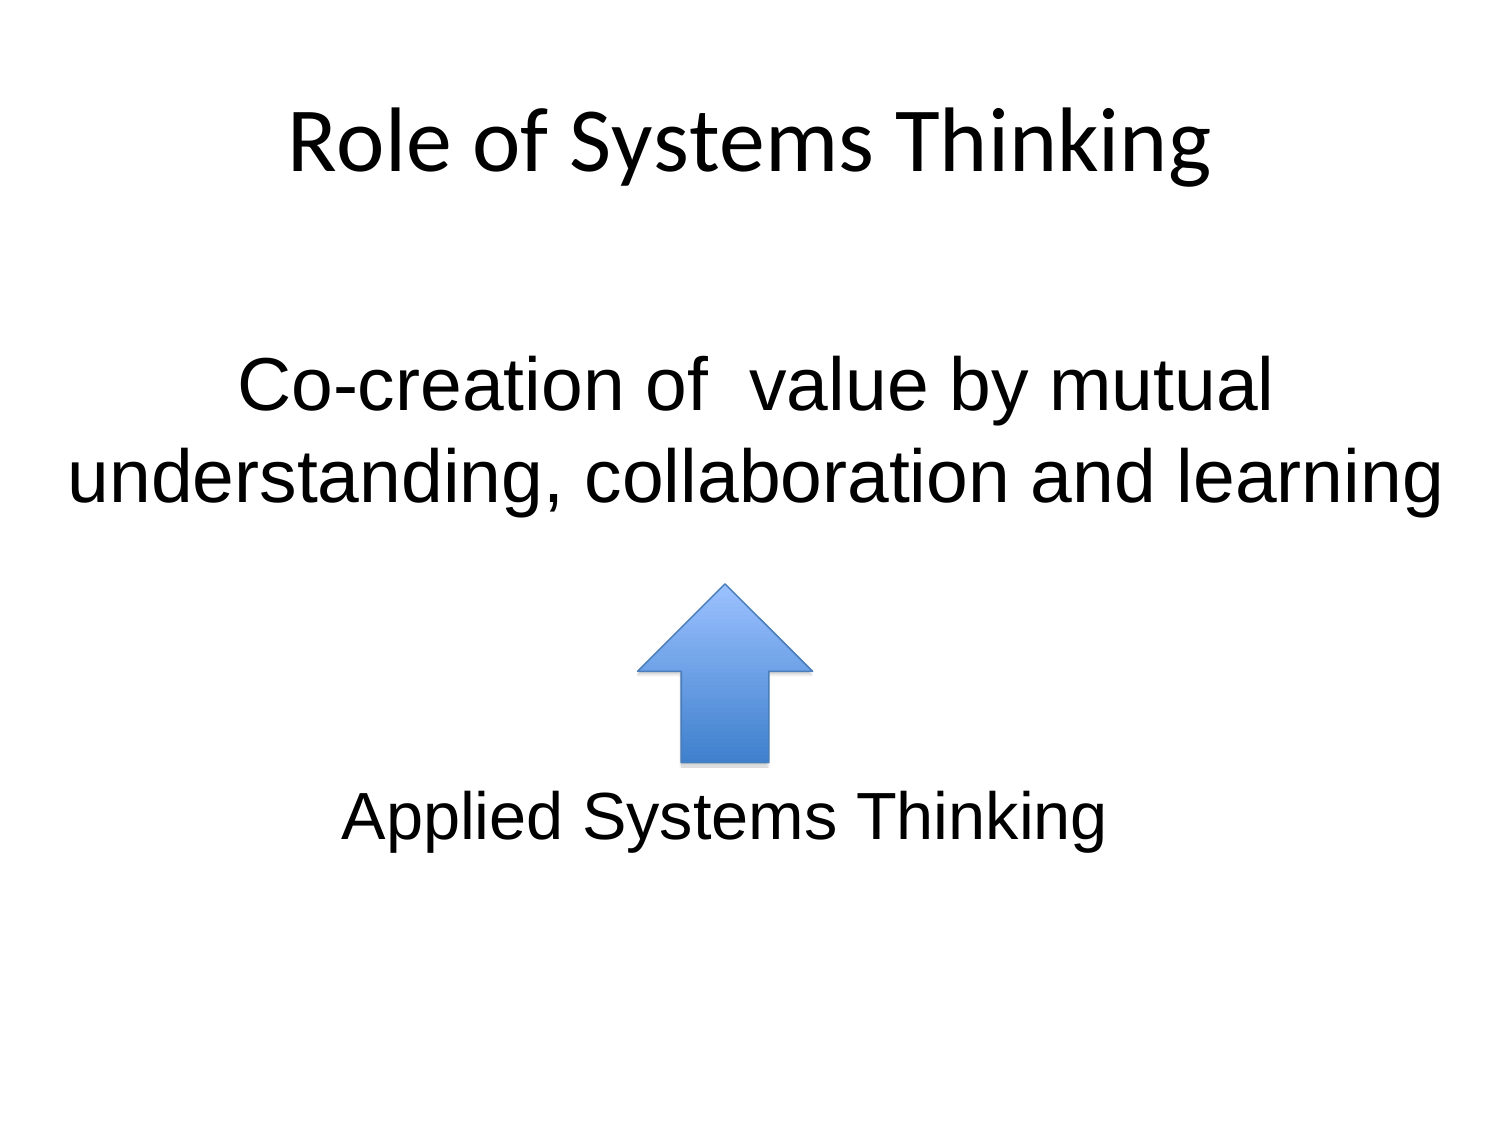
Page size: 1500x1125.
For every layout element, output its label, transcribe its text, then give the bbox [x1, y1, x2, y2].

text_box Applied Systems Thinking [287, 762, 1163, 861]
text_box Co-creation of value by mutual understanding, collaboration and learning [37, 324, 1476, 618]
title Role of Systems Thinking [75, 45, 1426, 233]
text_box [637, 583, 813, 762]
